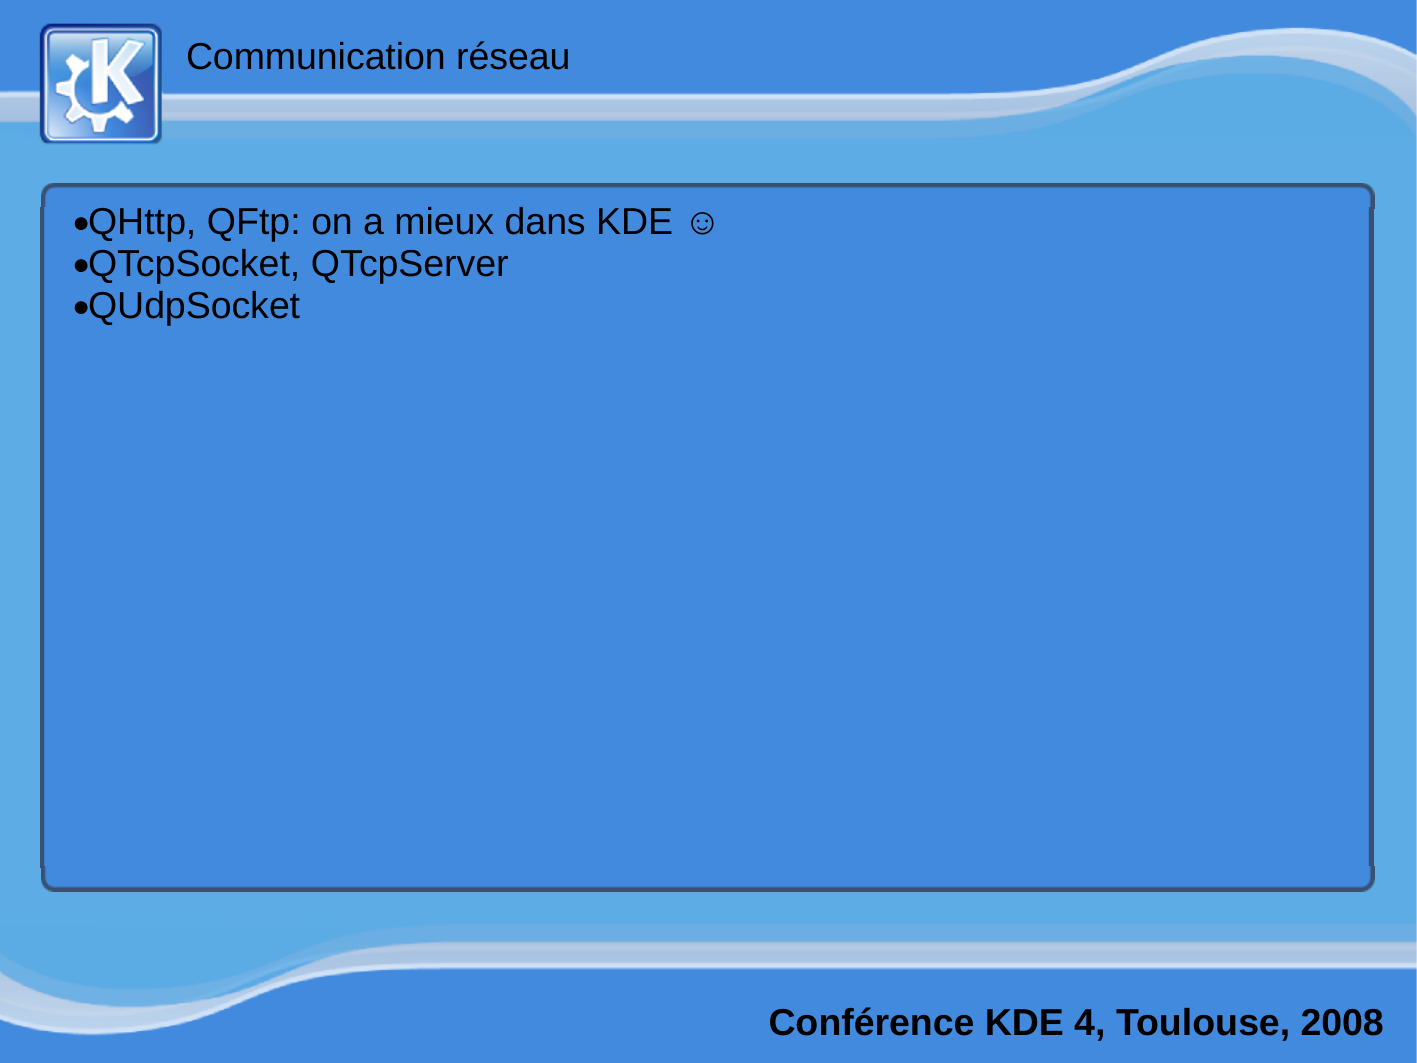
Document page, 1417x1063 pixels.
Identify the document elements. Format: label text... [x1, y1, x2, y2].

text_box Communication réseau [171, 27, 1048, 105]
text_box QHttp, QFtp: on a mieux dans KDE ☺ QTcpSocket, QTcpServer QUdpSocket [58, 193, 1360, 846]
picture [0, 0, 1417, 1063]
